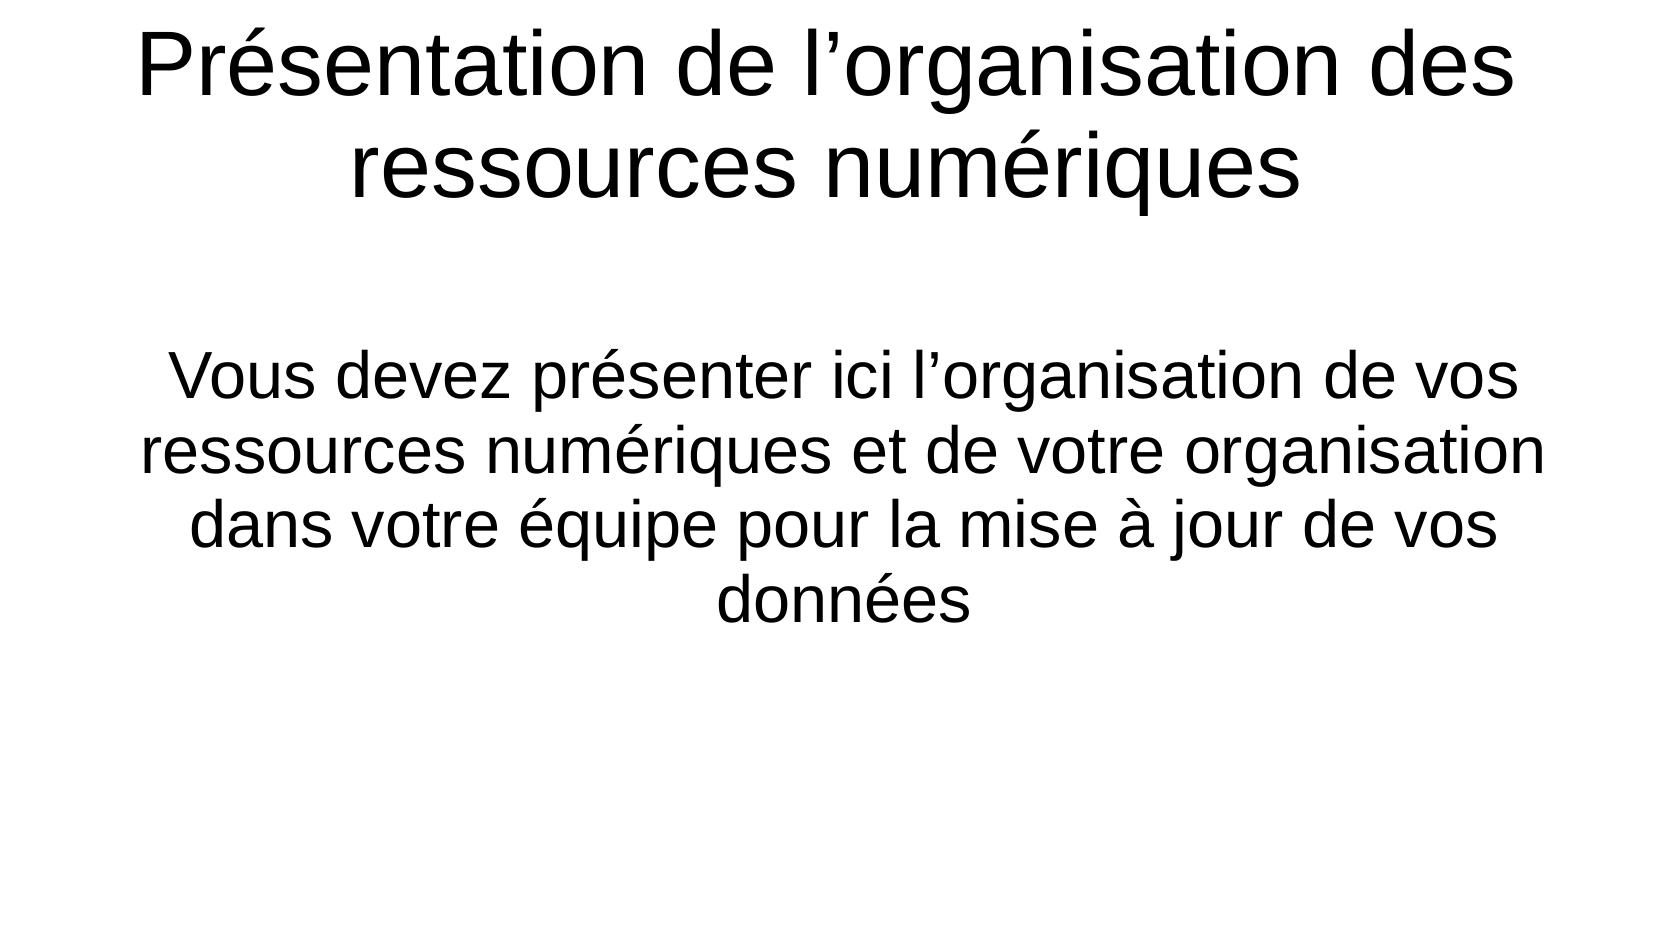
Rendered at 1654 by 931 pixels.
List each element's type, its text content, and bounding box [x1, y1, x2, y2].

list Vous devez présenter ici l’organisation de vos ressources numériques et de votre organisation dans votre équipe pour la mise à jour de vos données [82, 217, 1571, 758]
title Présentation de l’organisation des ressources numériques [82, 12, 1571, 217]
